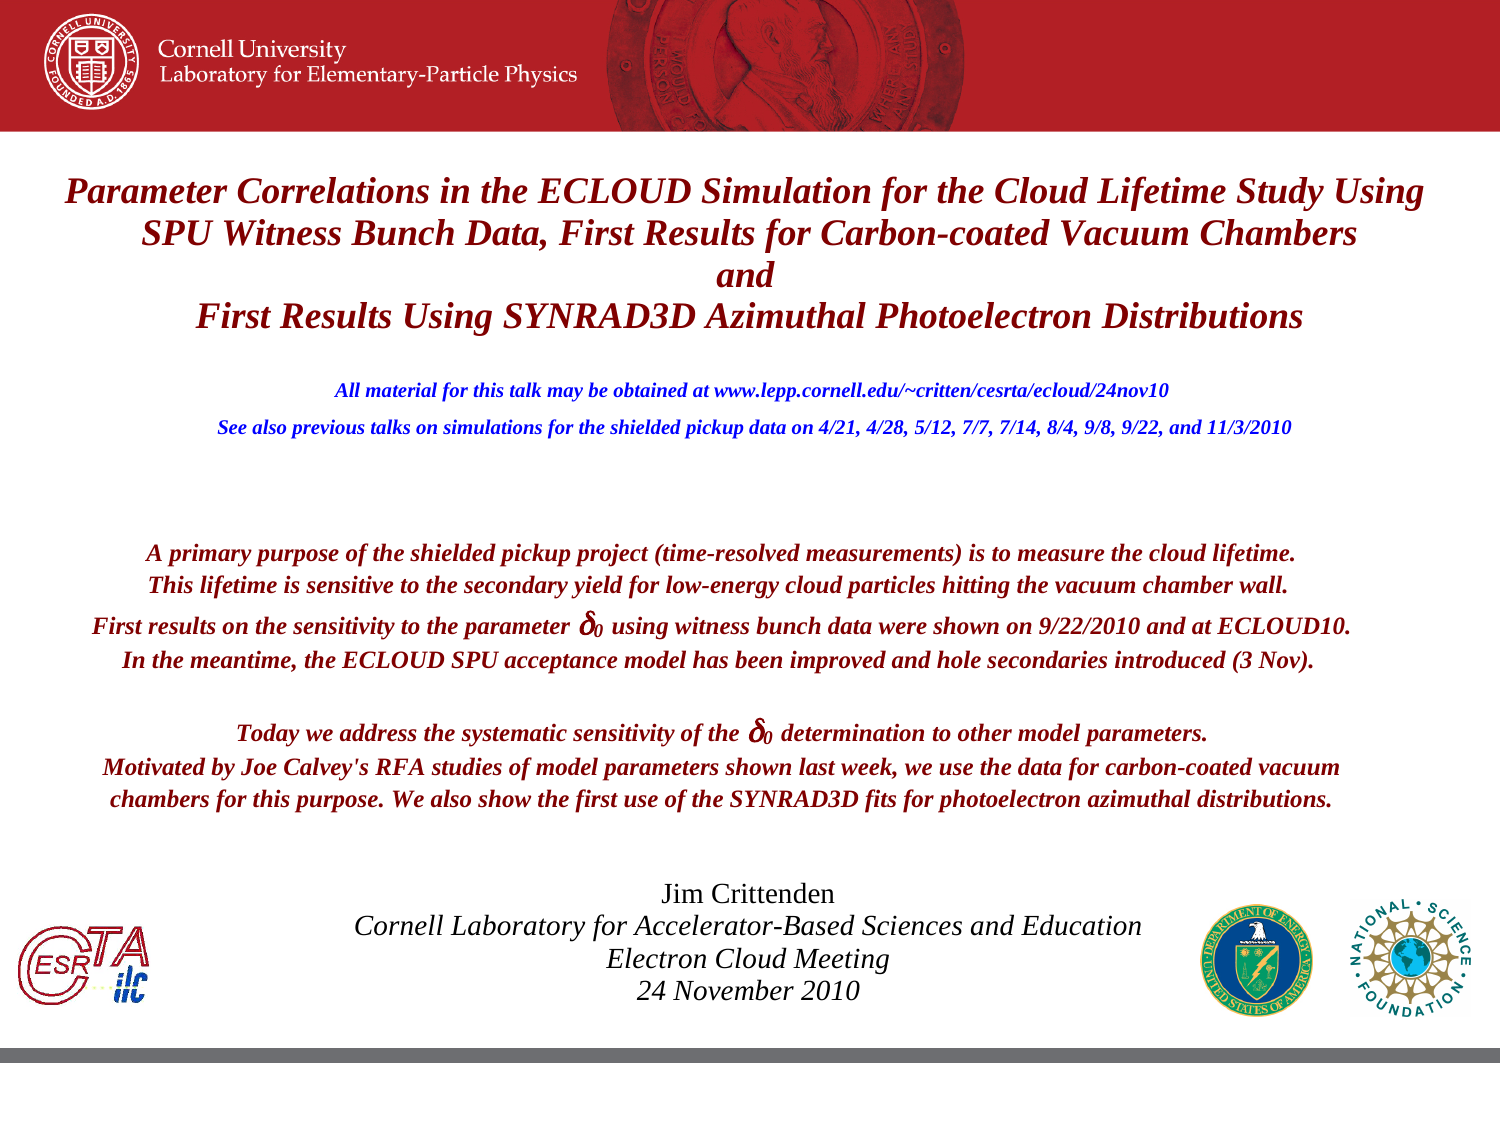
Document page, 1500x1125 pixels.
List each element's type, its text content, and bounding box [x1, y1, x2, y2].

picture [1200, 904, 1313, 1017]
subtitle Jim Crittenden Cornell Laboratory for Accelerator-Based Sciences and Education Electron Cloud Meeting 24 November 2010 [298, 870, 1199, 1061]
title Parameter Correlations in the ECLOUD Simulation for the Cloud Lifetime Study Using SPU Witness Bunch Data, First Results for Carbon-coated Vacuum Chambers and First Results Using SYNRAD3D Azimuthal Photoelectron Distributions [30, 135, 1471, 372]
title A primary purpose of the shielded pickup project (time-resolved measurements) is to measure the cloud lifetime. This lifetime is sensitive to the secondary yield for low-energy cloud particles hitting the vacuum chamber wall. First results on the sensitivity to the parameter d0 using witness bunch data were shown on 9/22/2010 and at ECLOUD10. In the meantime, the ECLOUD SPU acceptance model has been improved and hole secondaries introduced (3 Nov). Today we address the systematic sensitivity of the d0 determination to other model parameters. Motivated by Joe Calvey's RFA studies of model parameters shown last week, we use the data for carbon-coated vacuum chambers for this purpose. We also show the first use of the SYNRAD3D fits for photoelectron azimuthal distributions. [75, 479, 1370, 868]
text_box All material for this talk may be obtained at www.lepp.cornell.edu/~critten/cesrta/ecloud/24nov10 See also previous talks on simulations for the shielded pickup data on 4/21, 4/28, 5/12, 7/7, 7/14, 8/4, 9/8, 9/22, and 11/3/2010 [73, 372, 1429, 473]
picture [8, 899, 151, 1036]
picture [0, 0, 1500, 132]
picture [1350, 899, 1471, 1017]
